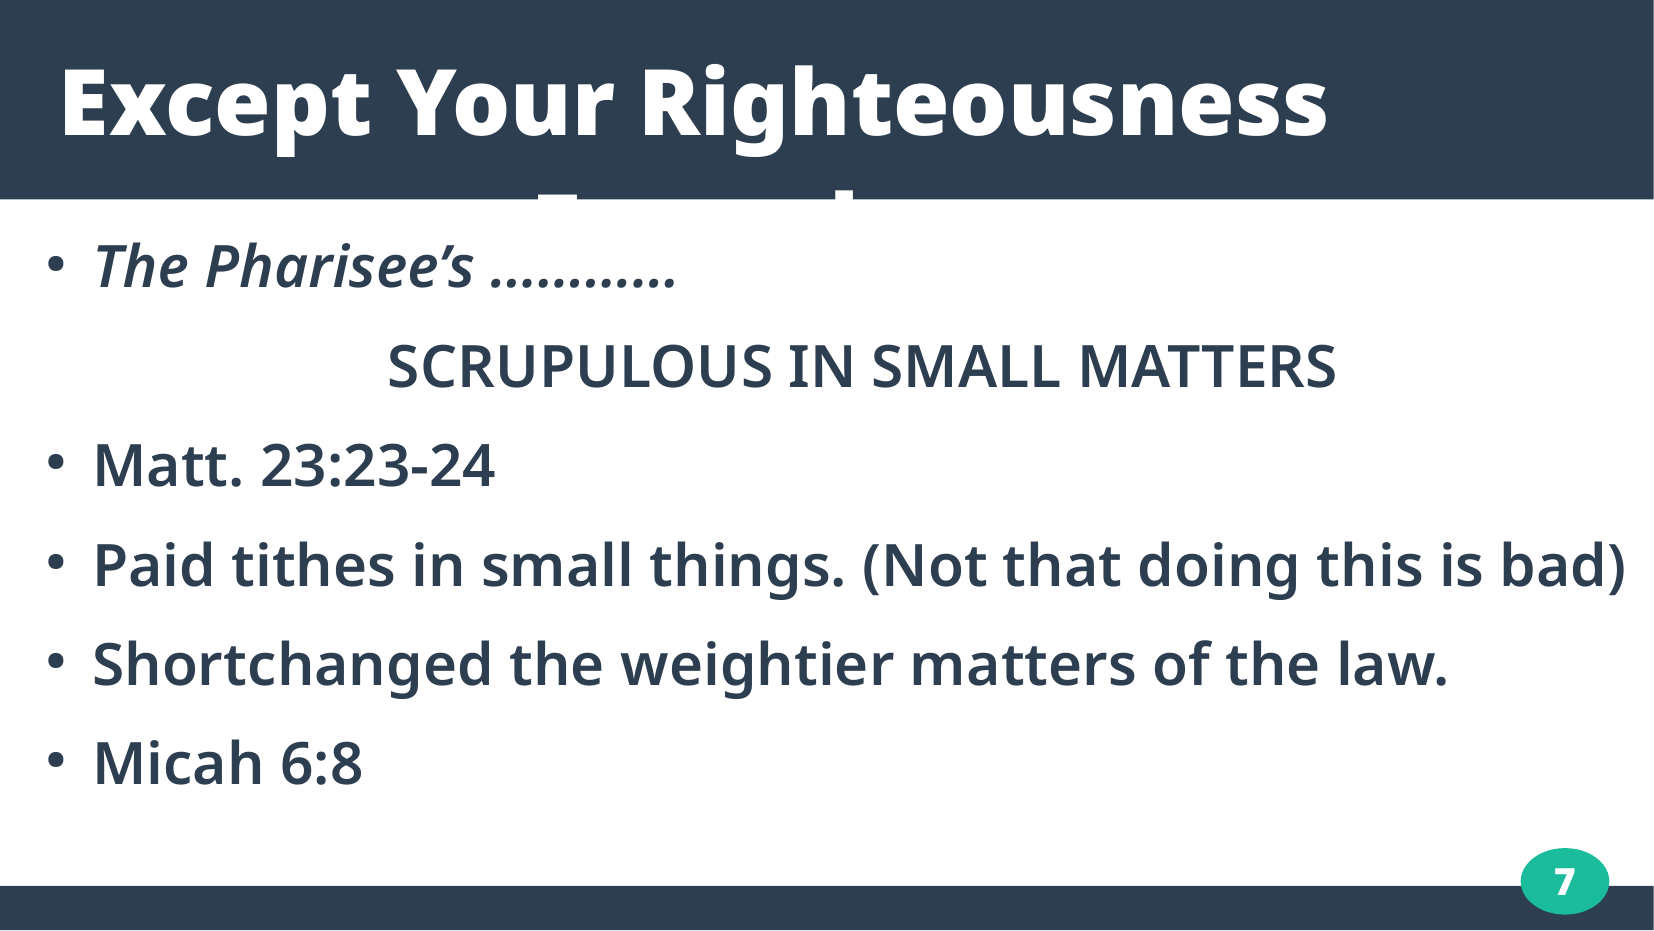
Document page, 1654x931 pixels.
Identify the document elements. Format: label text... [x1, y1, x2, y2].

list The Pharisee’s ………… SCRUPULOUS IN SMALL MATTERS Matt. 23:23-24 Paid tithes in small things. (Not that doing this is bad) Shortchanged the weightier matters of the law. Micah 6:8 [30, 225, 1636, 864]
title Except Your Righteousness Exceed [59, 37, 1595, 155]
